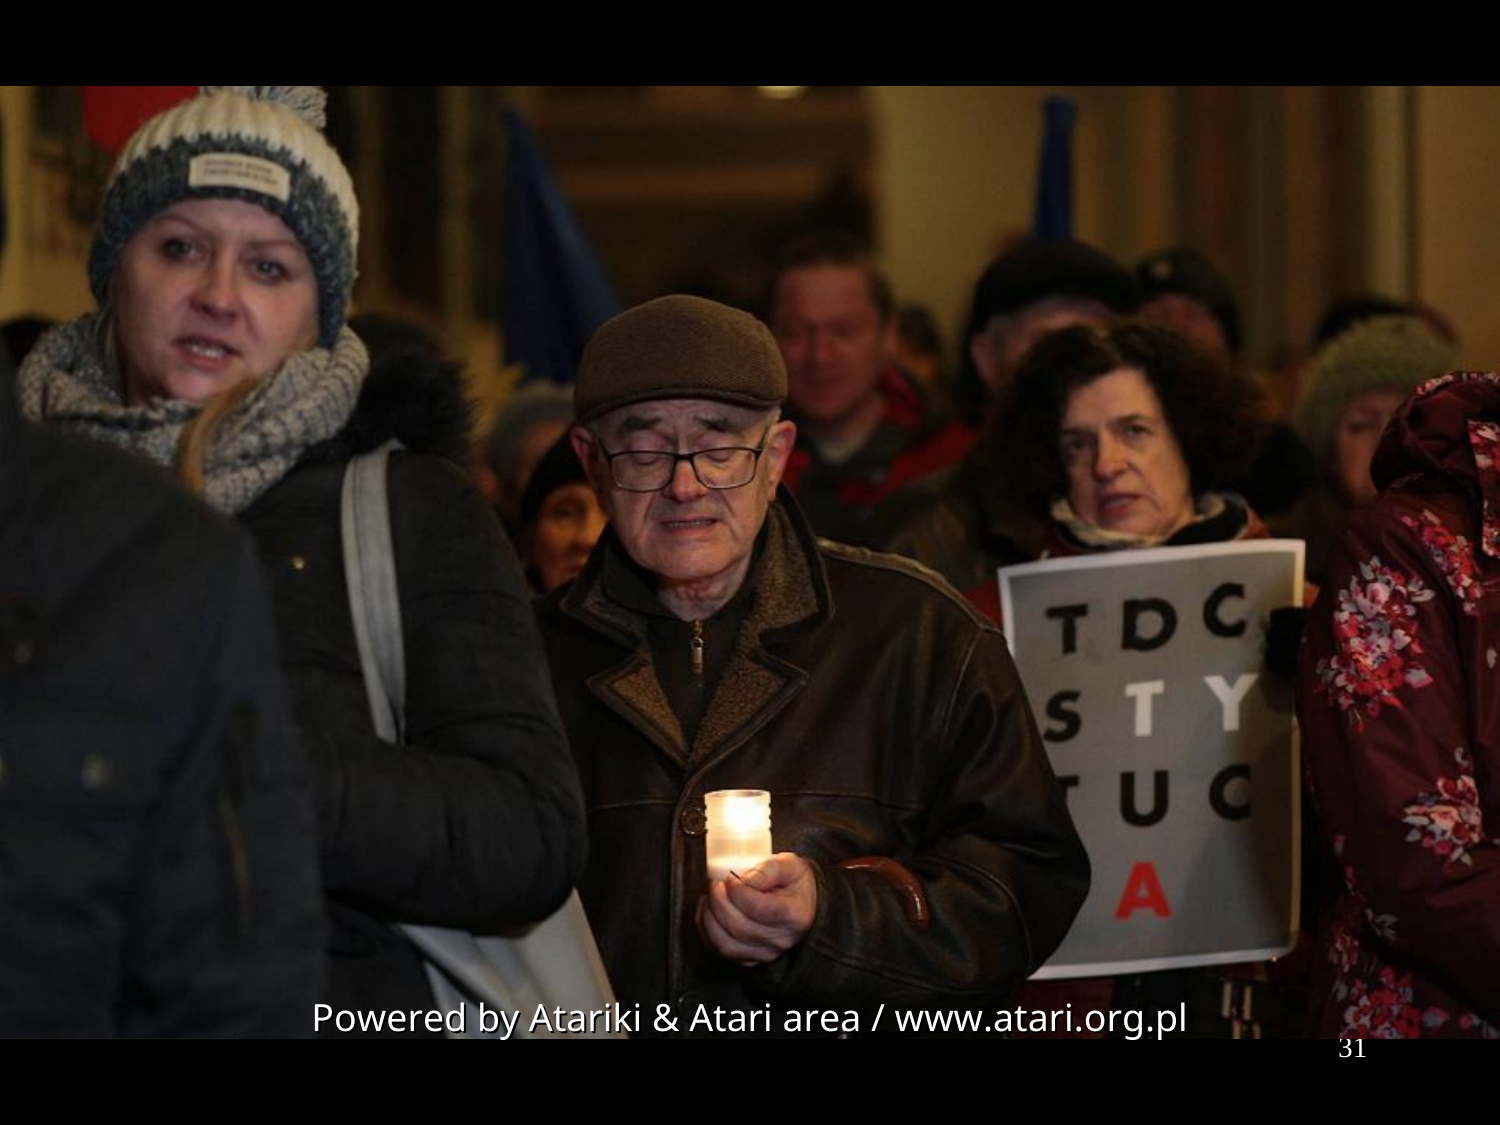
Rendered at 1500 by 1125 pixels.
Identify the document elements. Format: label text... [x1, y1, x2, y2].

picture [0, 86, 1500, 986]
text_box Powered by Atariki & Atari area / www.atari.org.pl [0, 986, 1500, 1047]
